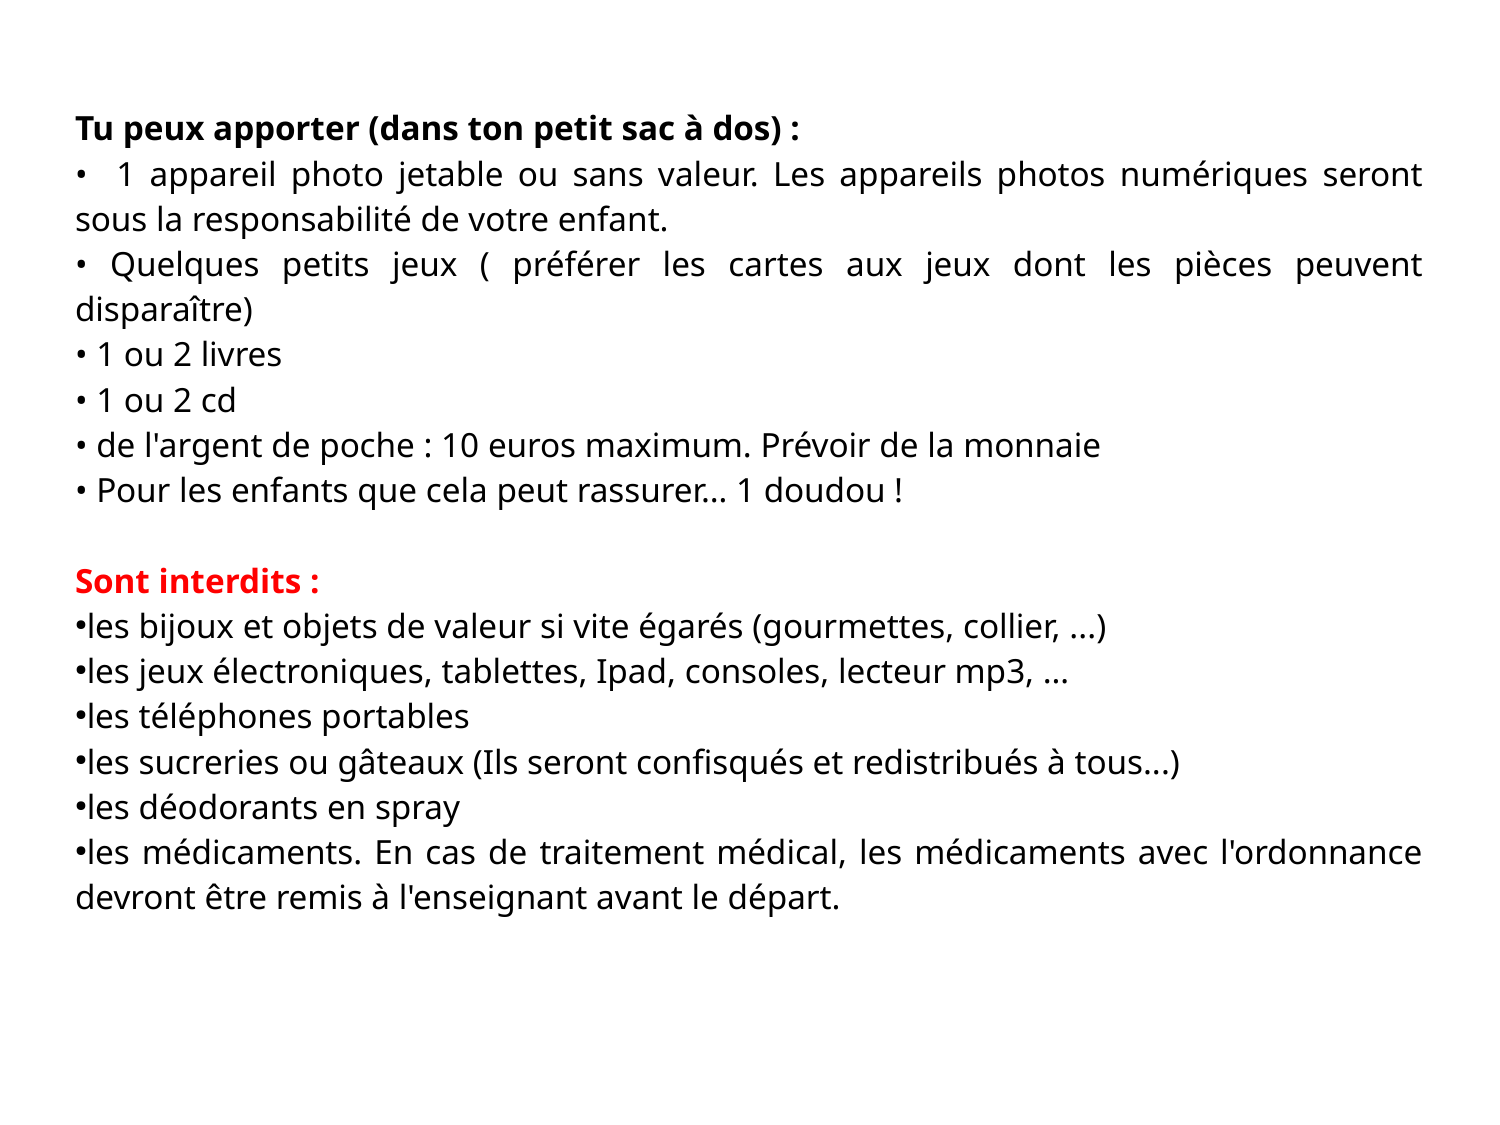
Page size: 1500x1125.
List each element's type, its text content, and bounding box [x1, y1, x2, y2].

subtitle Tu peux apporter (dans ton petit sac à dos) : • 1 appareil photo jetable ou sans valeur. Les appareils photos numériques seront sous la responsabilité de votre enfant. • Quelques petits jeux ( préférer les cartes aux jeux dont les pièces peuvent disparaître) • 1 ou 2 livres • 1 ou 2 cd • de l'argent de poche : 10 euros maximum. Prévoir de la monnaie • Pour les enfants que cela peut rassurer… 1 doudou ! Sont interdits : les bijoux et objets de valeur si vite égarés (gourmettes, collier, ...) les jeux électroniques, tablettes, Ipad, consoles, lecteur mp3, … les téléphones portables les sucreries ou gâteaux (Ils seront confisqués et redistribués à tous...) les déodorants en spray les médicaments. En cas de traitement médical, les médicaments avec l'ordonnance devront être remis à l'enseignant avant le départ. [75, 24, 1425, 1000]
